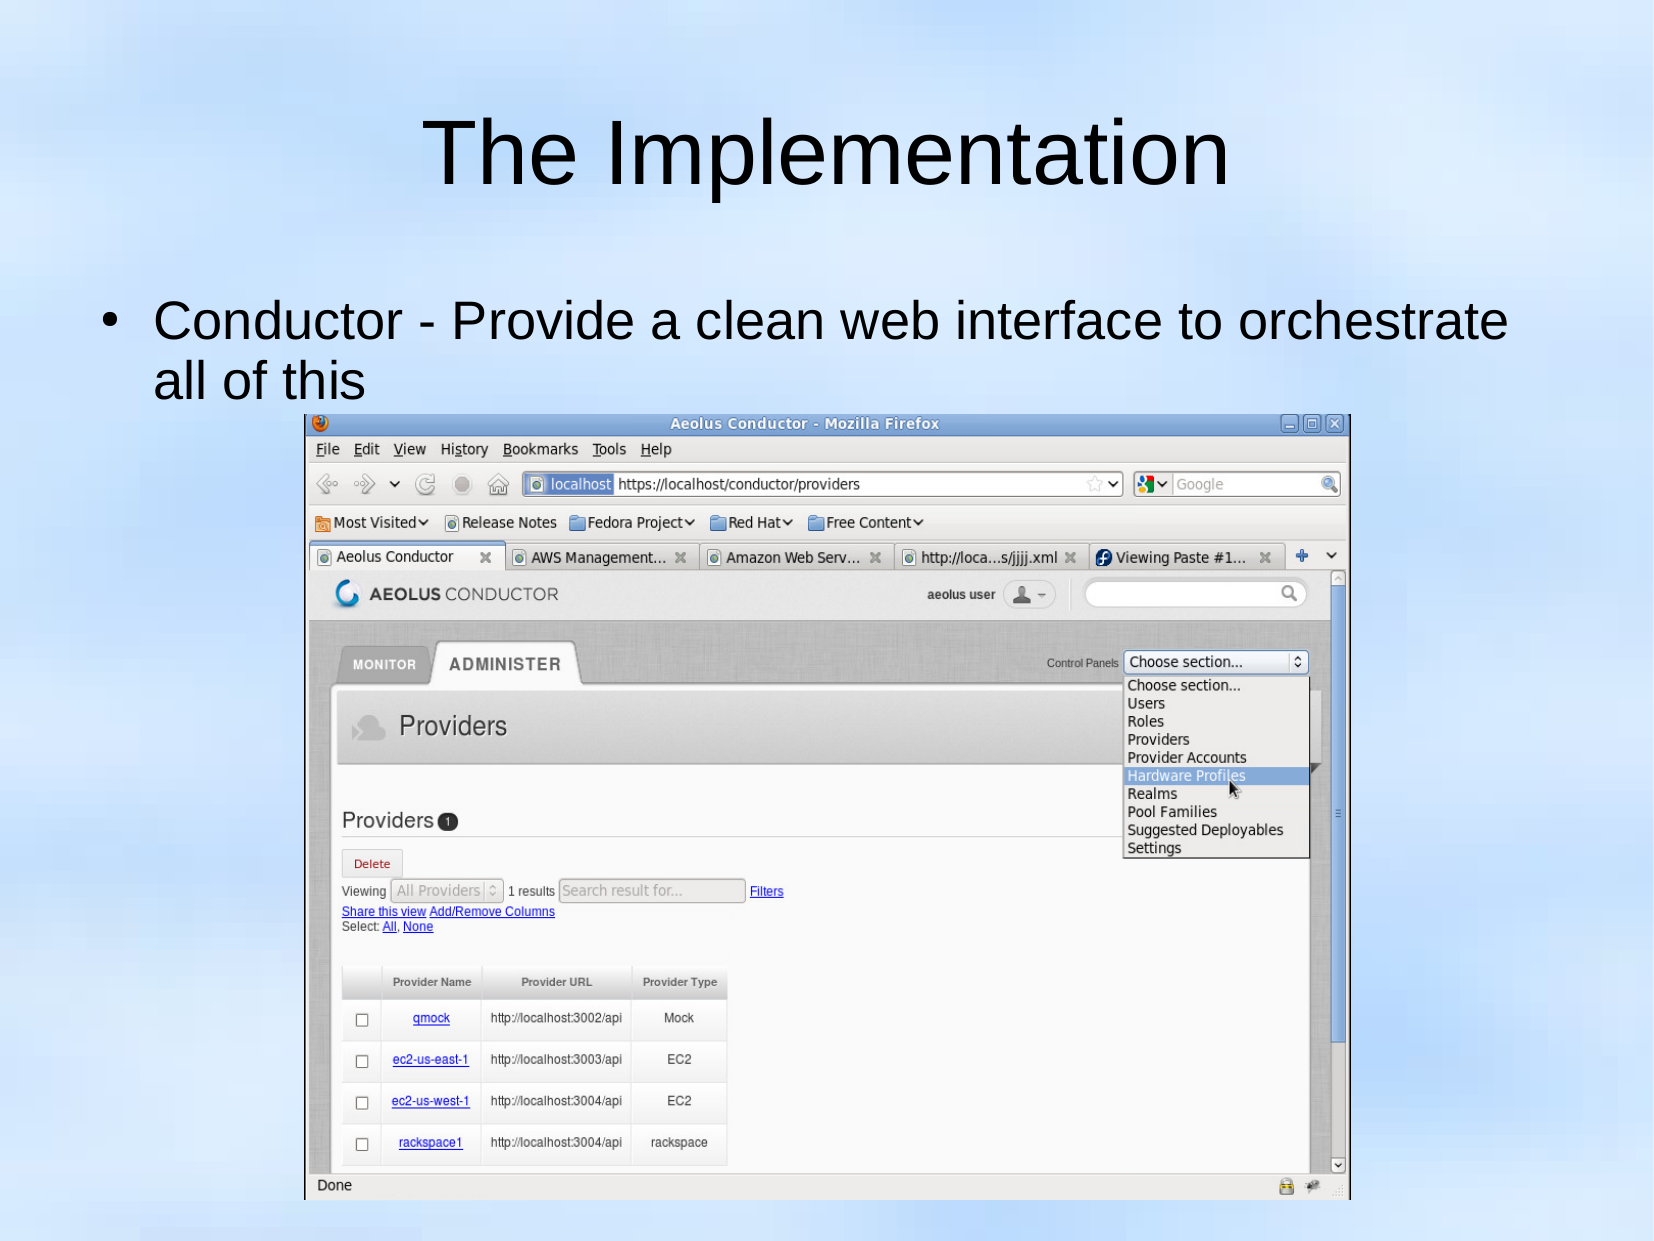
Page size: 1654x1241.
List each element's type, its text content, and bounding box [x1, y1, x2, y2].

picture [0, 0, 1654, 1241]
list Conductor - Provide a clean web interface to orchestrate all of this [82, 290, 1571, 1109]
title The Implementation [82, 49, 1571, 257]
